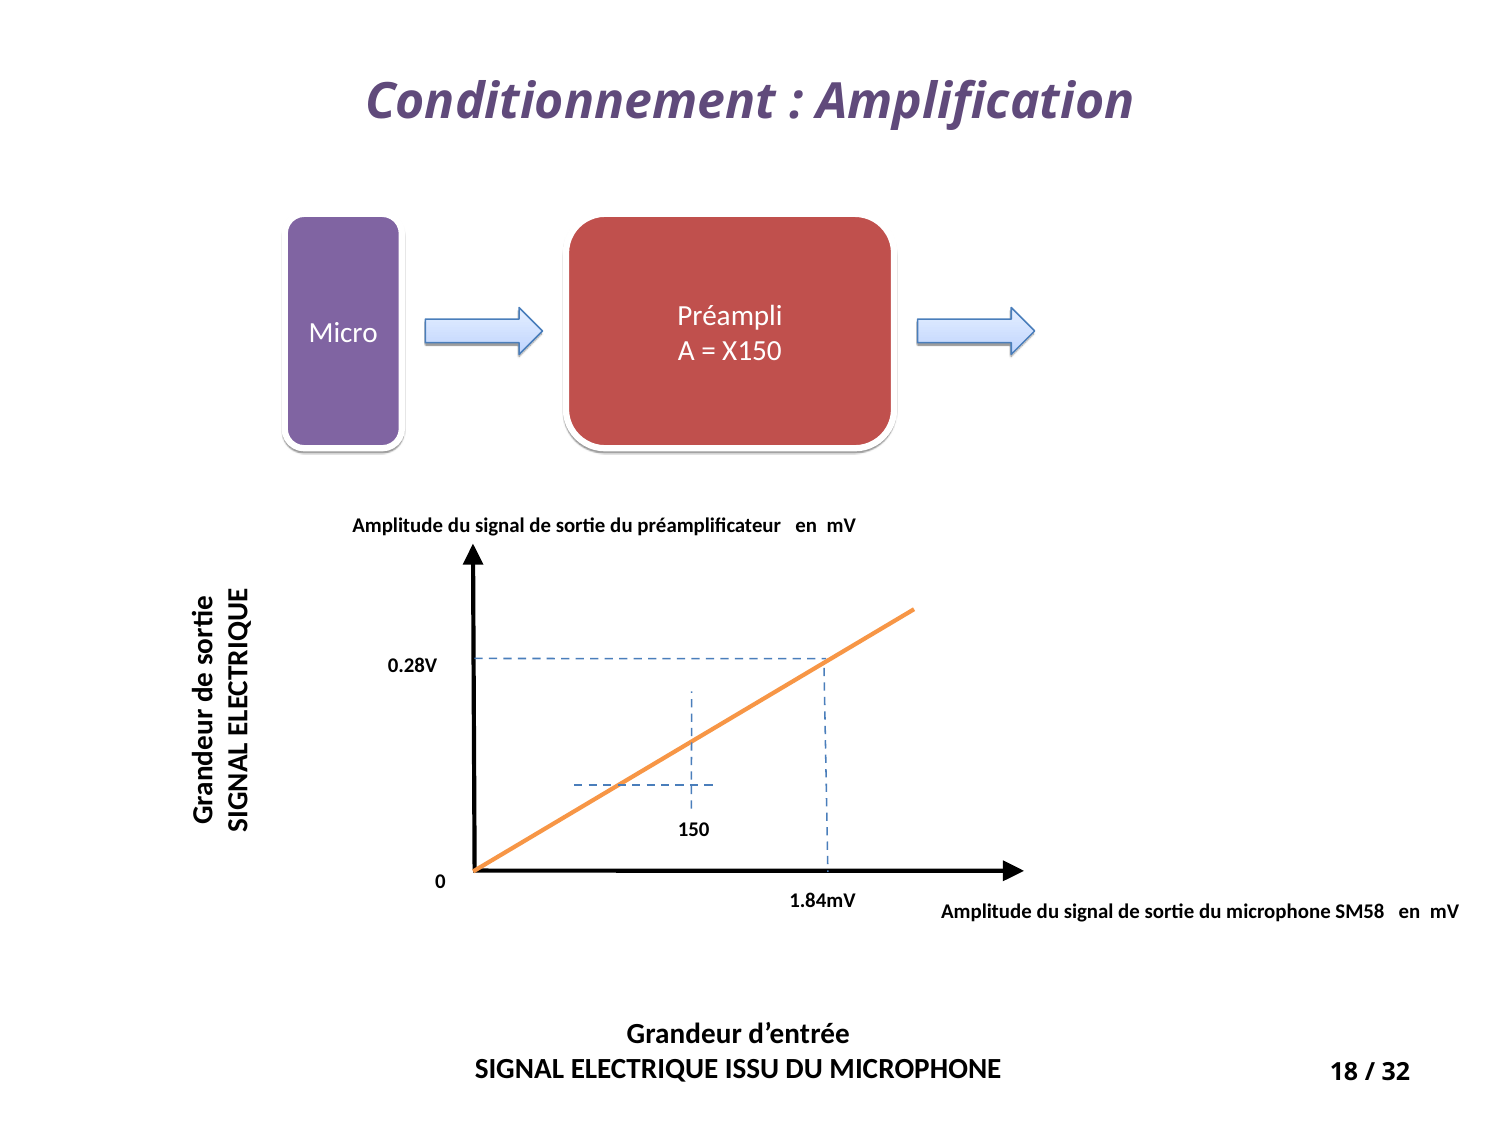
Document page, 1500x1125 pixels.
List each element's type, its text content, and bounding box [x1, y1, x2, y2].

text_box Grandeur d’entrée SIGNAL ELECTRIQUE ISSU DU MICROPHONE [451, 1006, 1026, 1092]
text_box [917, 307, 1035, 355]
title Conditionnement : Amplification [75, 45, 1425, 153]
text_box [425, 307, 543, 355]
text_box Grandeur de sortie SIGNAL ELECTRIQUE [175, 552, 261, 869]
slide_number <numéro> / 32 [1074, 1042, 1425, 1103]
list [46, 175, 1454, 1079]
text_box 150 [644, 808, 743, 849]
text_box 0 [402, 860, 479, 901]
text_box Préampli A = X150 [565, 213, 895, 449]
text_box Amplitude du signal de sortie du préamplificateur en mV [304, 503, 904, 544]
text_box Amplitude du signal de sortie du microphone SM58 en mV [900, 890, 1500, 931]
text_box 1.84mV [773, 878, 872, 919]
text_box 0.28V [363, 644, 462, 685]
text_box Micro [284, 213, 402, 449]
